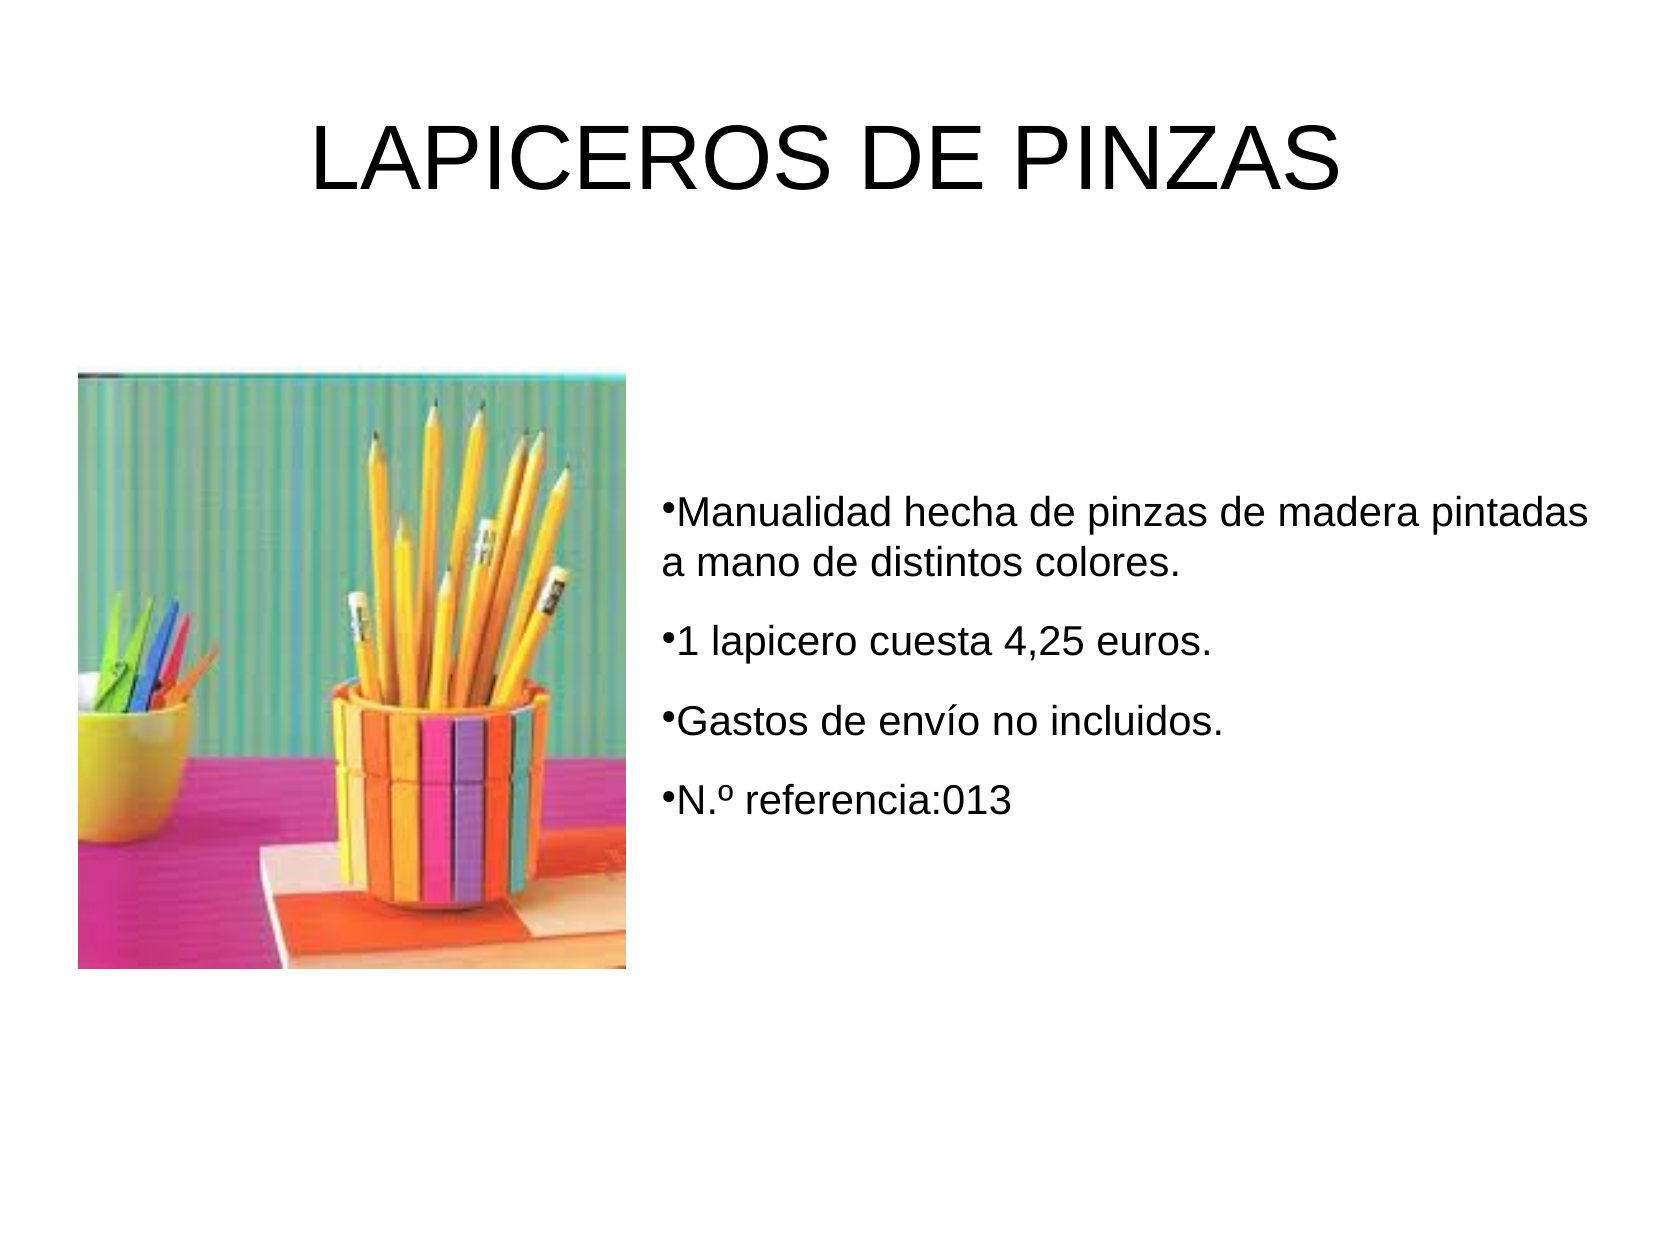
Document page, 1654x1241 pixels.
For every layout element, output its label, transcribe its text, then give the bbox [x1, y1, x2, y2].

list Manualidad hecha de pinzas de madera pintadas a mano de distintos colores. 1 lapicero cuesta 4,25 euros. Gastos de envío no incluidos. N.º referencia:013 [661, 484, 1619, 832]
picture [78, 366, 626, 969]
title LAPICEROS DE PINZAS [82, 49, 1571, 257]
